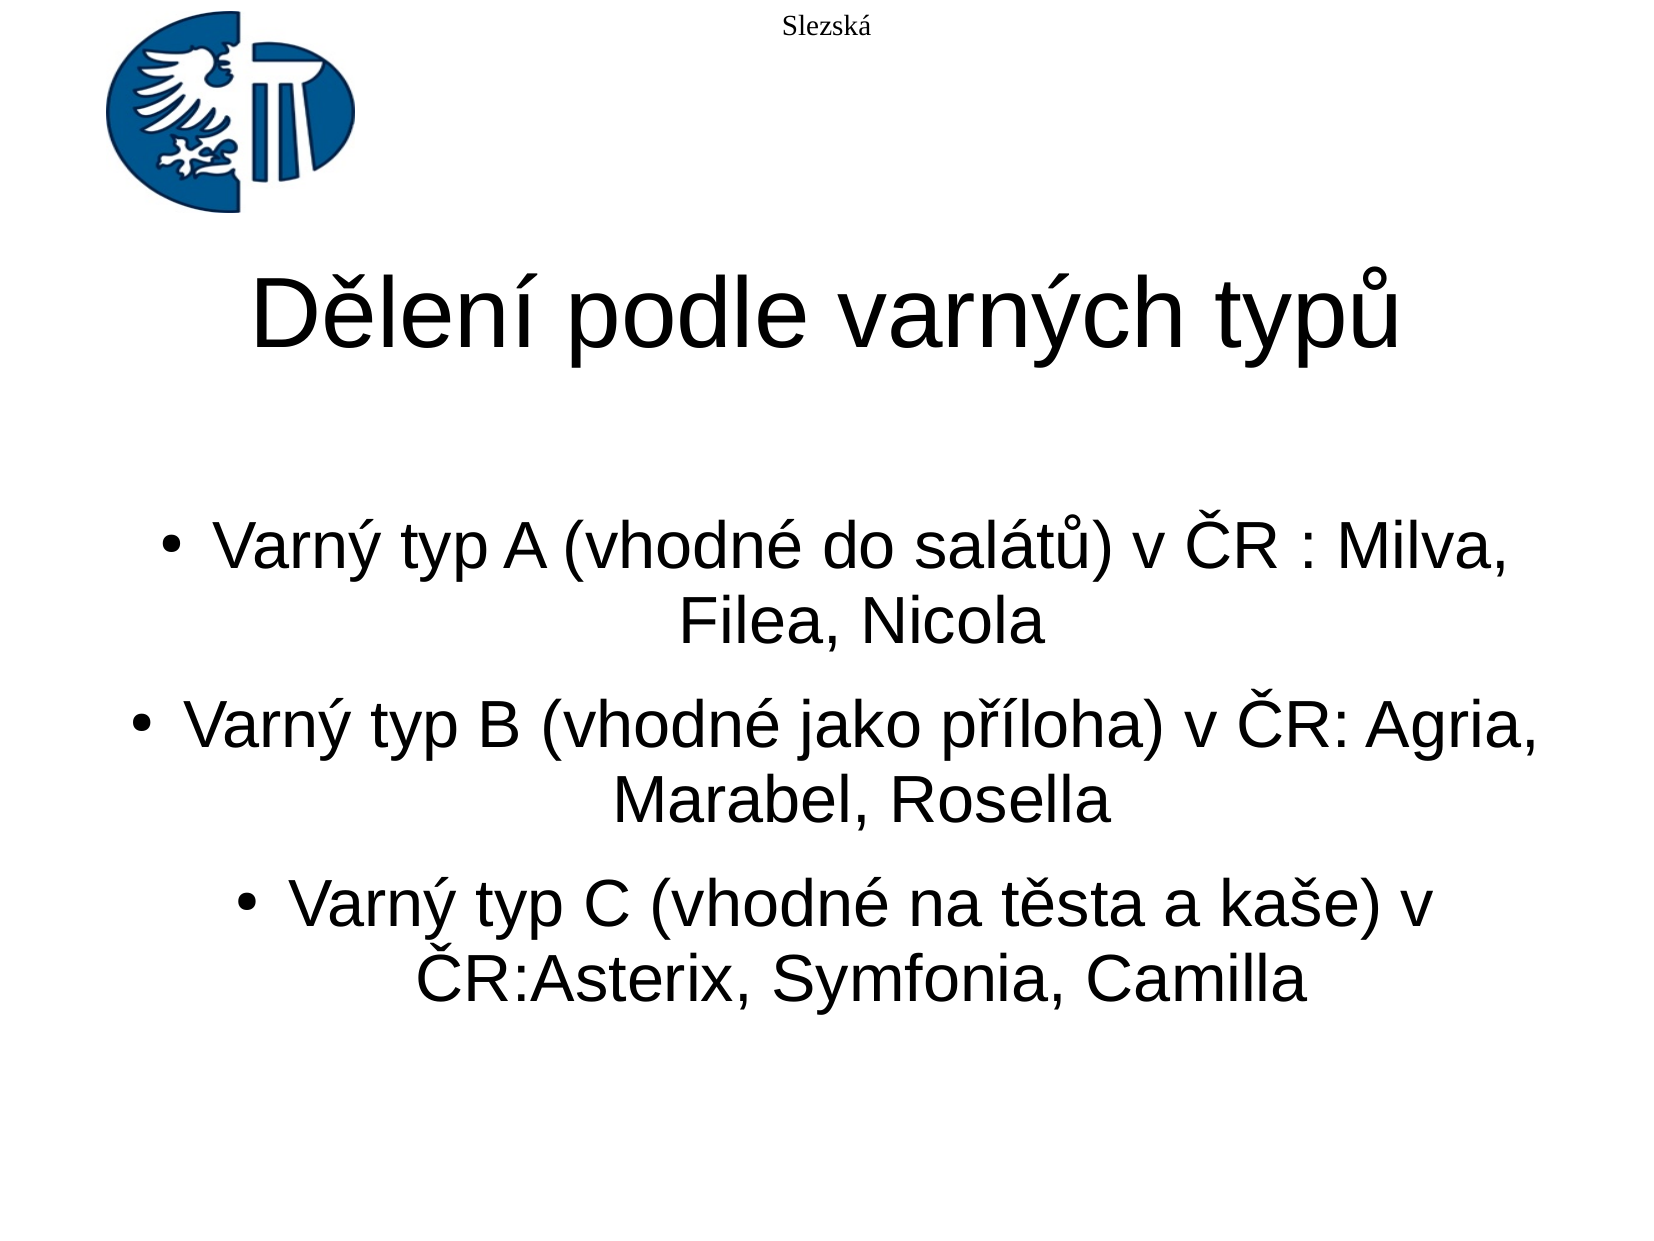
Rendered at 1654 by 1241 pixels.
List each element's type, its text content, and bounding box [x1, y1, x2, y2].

picture [106, 11, 355, 59]
list Varný typ A (vhodné do salátů) v ČR : Milva, Filea, Nicola Varný typ B (vhodné jako příloha) v ČR: Agria, Marabel, Rosella Varný typ C (vhodné na těsta a kaše) v ČR:Asterix, Symfonia, Camilla [82, 507, 1571, 1228]
title Dělení podle varných typů [82, 59, 1571, 507]
